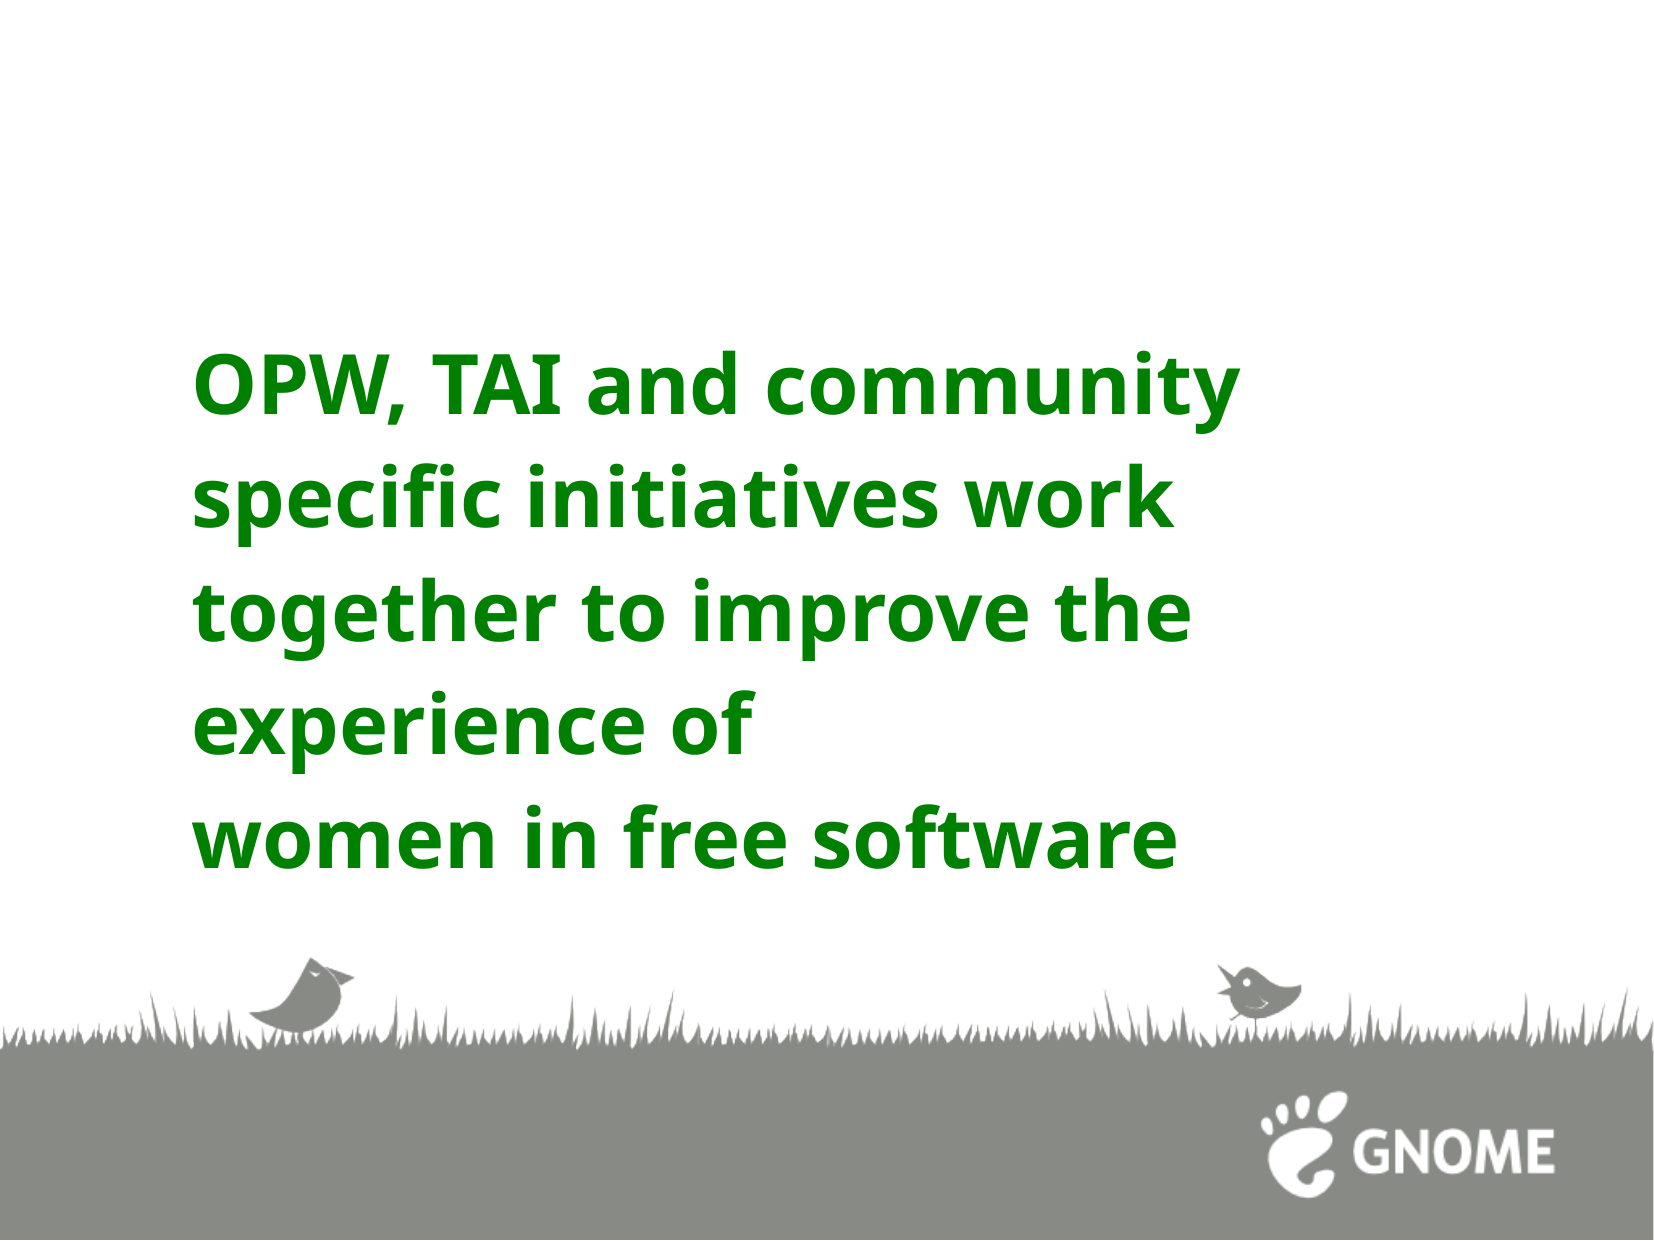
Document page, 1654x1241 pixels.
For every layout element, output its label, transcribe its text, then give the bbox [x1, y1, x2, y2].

picture [0, 0, 1654, 1241]
text_box OPW, TAI and community specific initiatives work together to improve the experience of women in free software [176, 317, 1564, 779]
